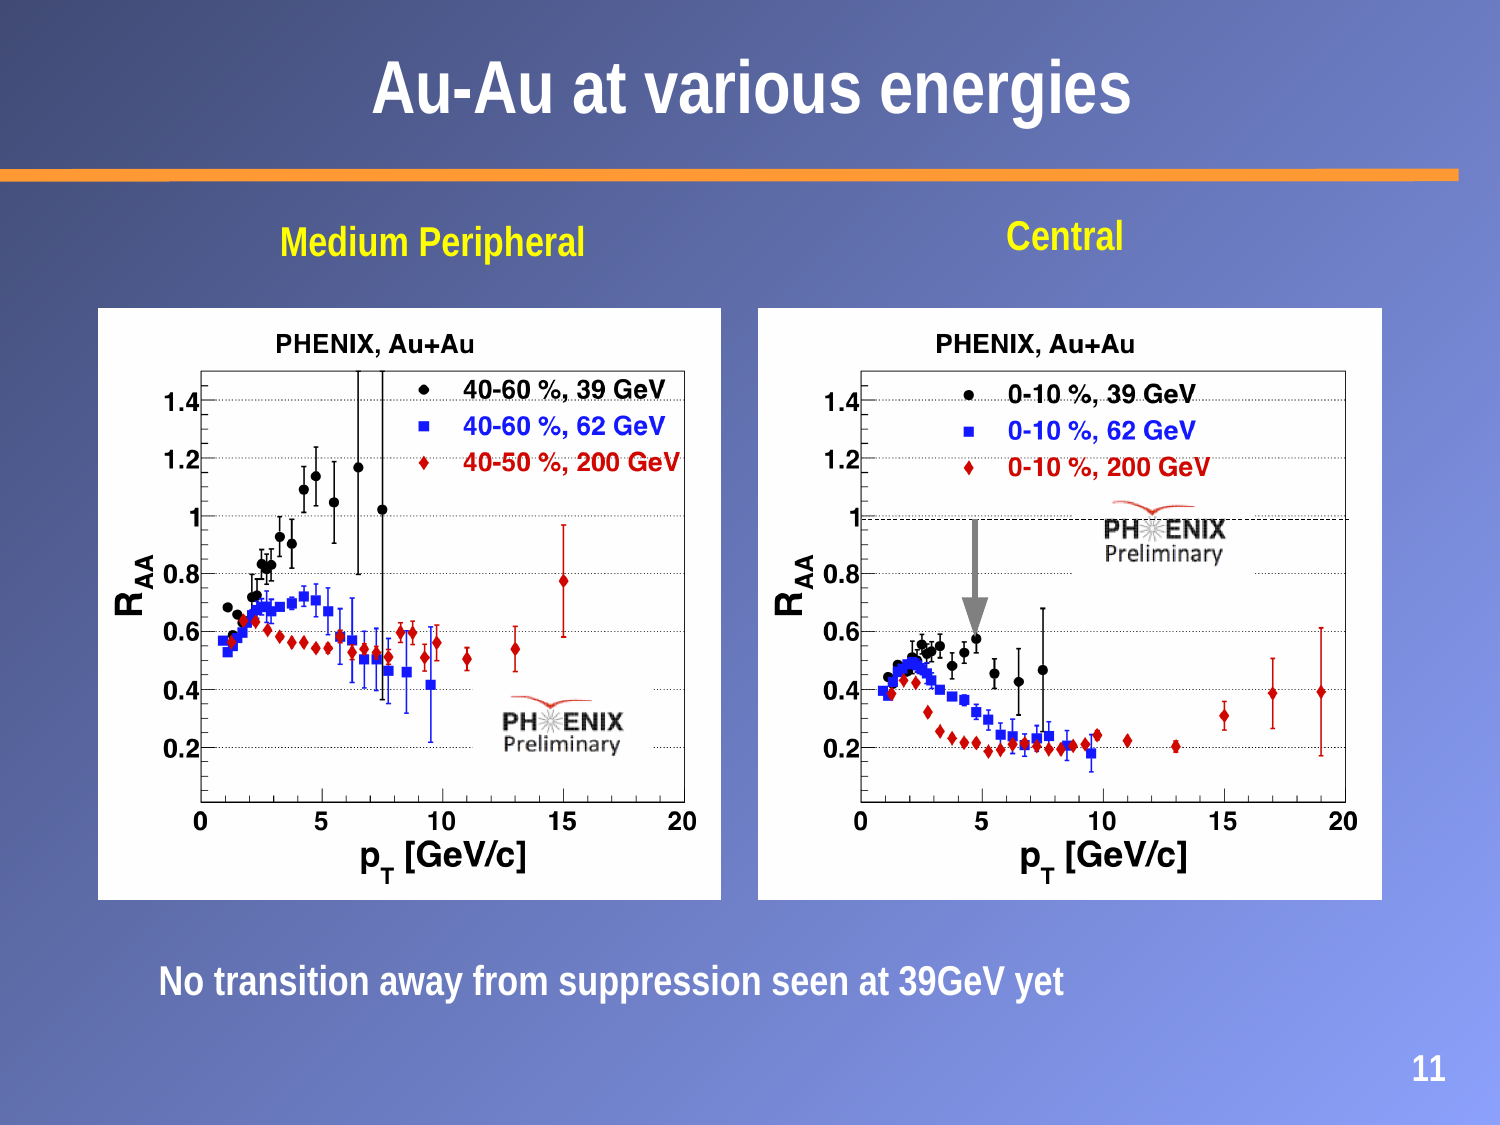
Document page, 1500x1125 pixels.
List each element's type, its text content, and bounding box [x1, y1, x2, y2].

picture [758, 308, 1382, 901]
text_box Medium Peripheral [265, 207, 620, 268]
text_box No transition away from suppression seen at 39GeV yet [143, 945, 1126, 1011]
text_box Central [991, 201, 1180, 262]
title Au-Au at various energies [146, 17, 1358, 179]
picture [98, 308, 721, 901]
